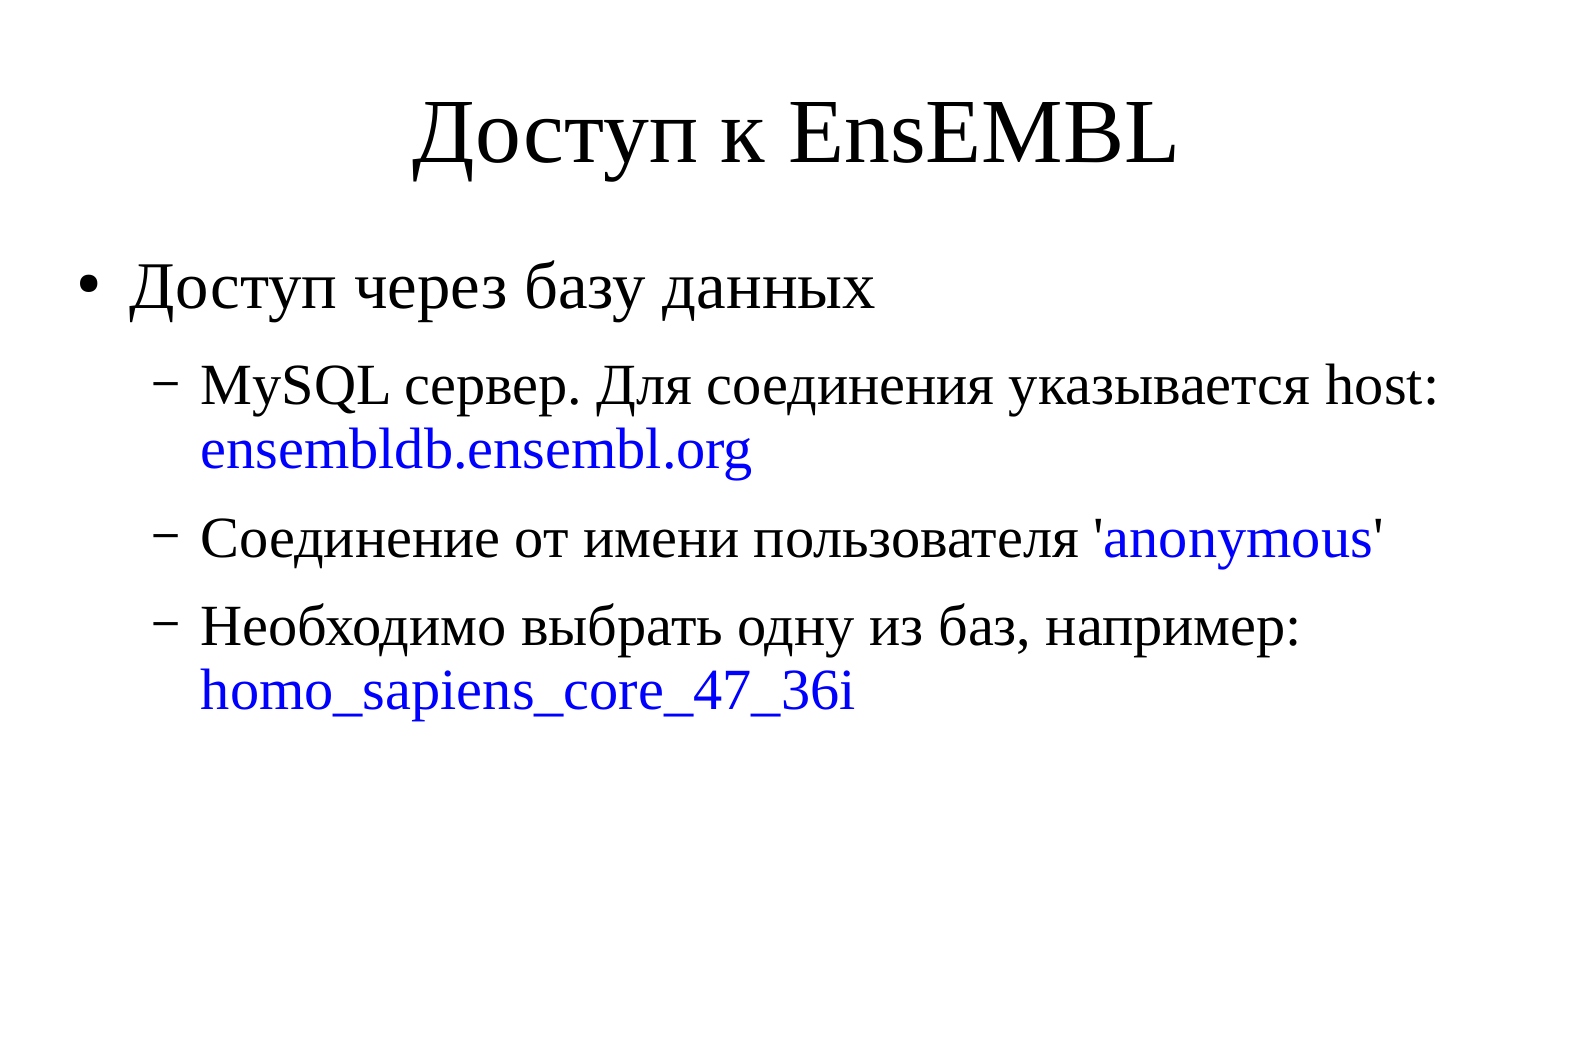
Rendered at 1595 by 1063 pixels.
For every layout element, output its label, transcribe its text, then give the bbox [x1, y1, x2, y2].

title Доступ к EnsEMBL [79, 49, 1515, 213]
list Доступ через базу данных MySQL сервер. Для соединения указывается host: ensembldb.ensembl.org Соединение от имени пользователя 'anonymous' Необходимо выбрать одну из баз, например: homo_sapiens_core_47_36i [59, 248, 1516, 936]
